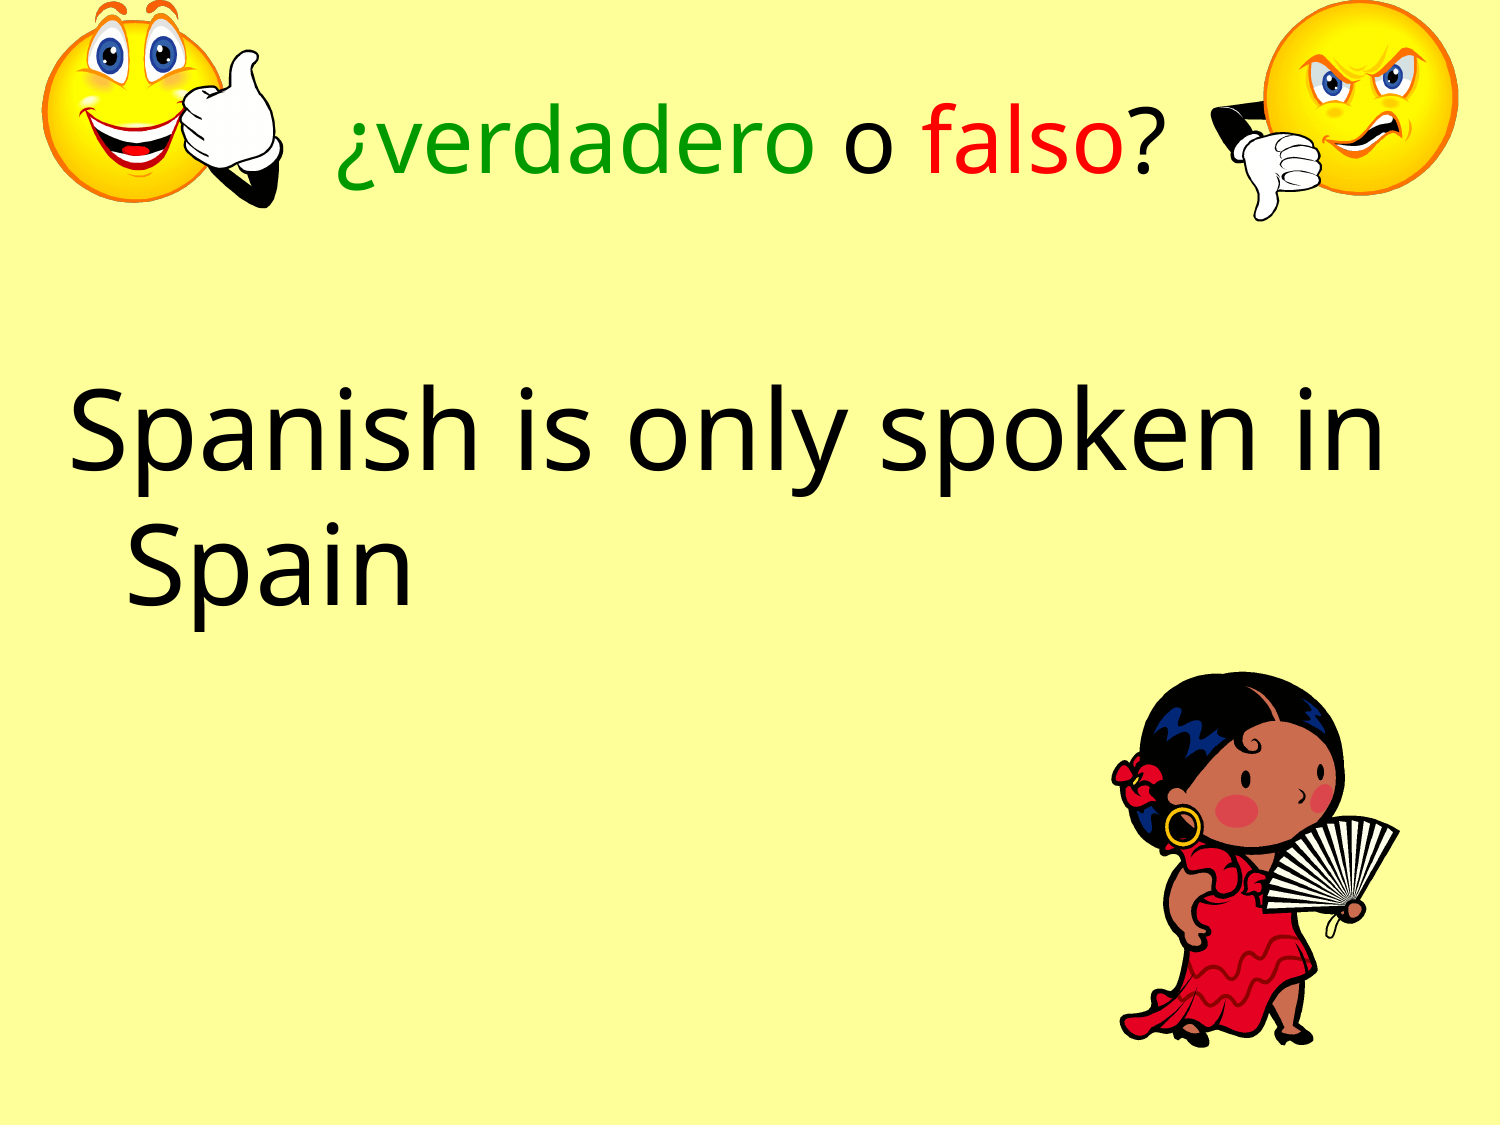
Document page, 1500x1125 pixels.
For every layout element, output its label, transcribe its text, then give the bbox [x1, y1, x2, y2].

text_box Spanish is only spoken in Spain [53, 350, 1459, 636]
picture [1210, 0, 1459, 223]
picture [1104, 656, 1400, 1050]
picture [41, 0, 284, 209]
text_box ¿verdadero o falso? [76, 42, 1427, 231]
